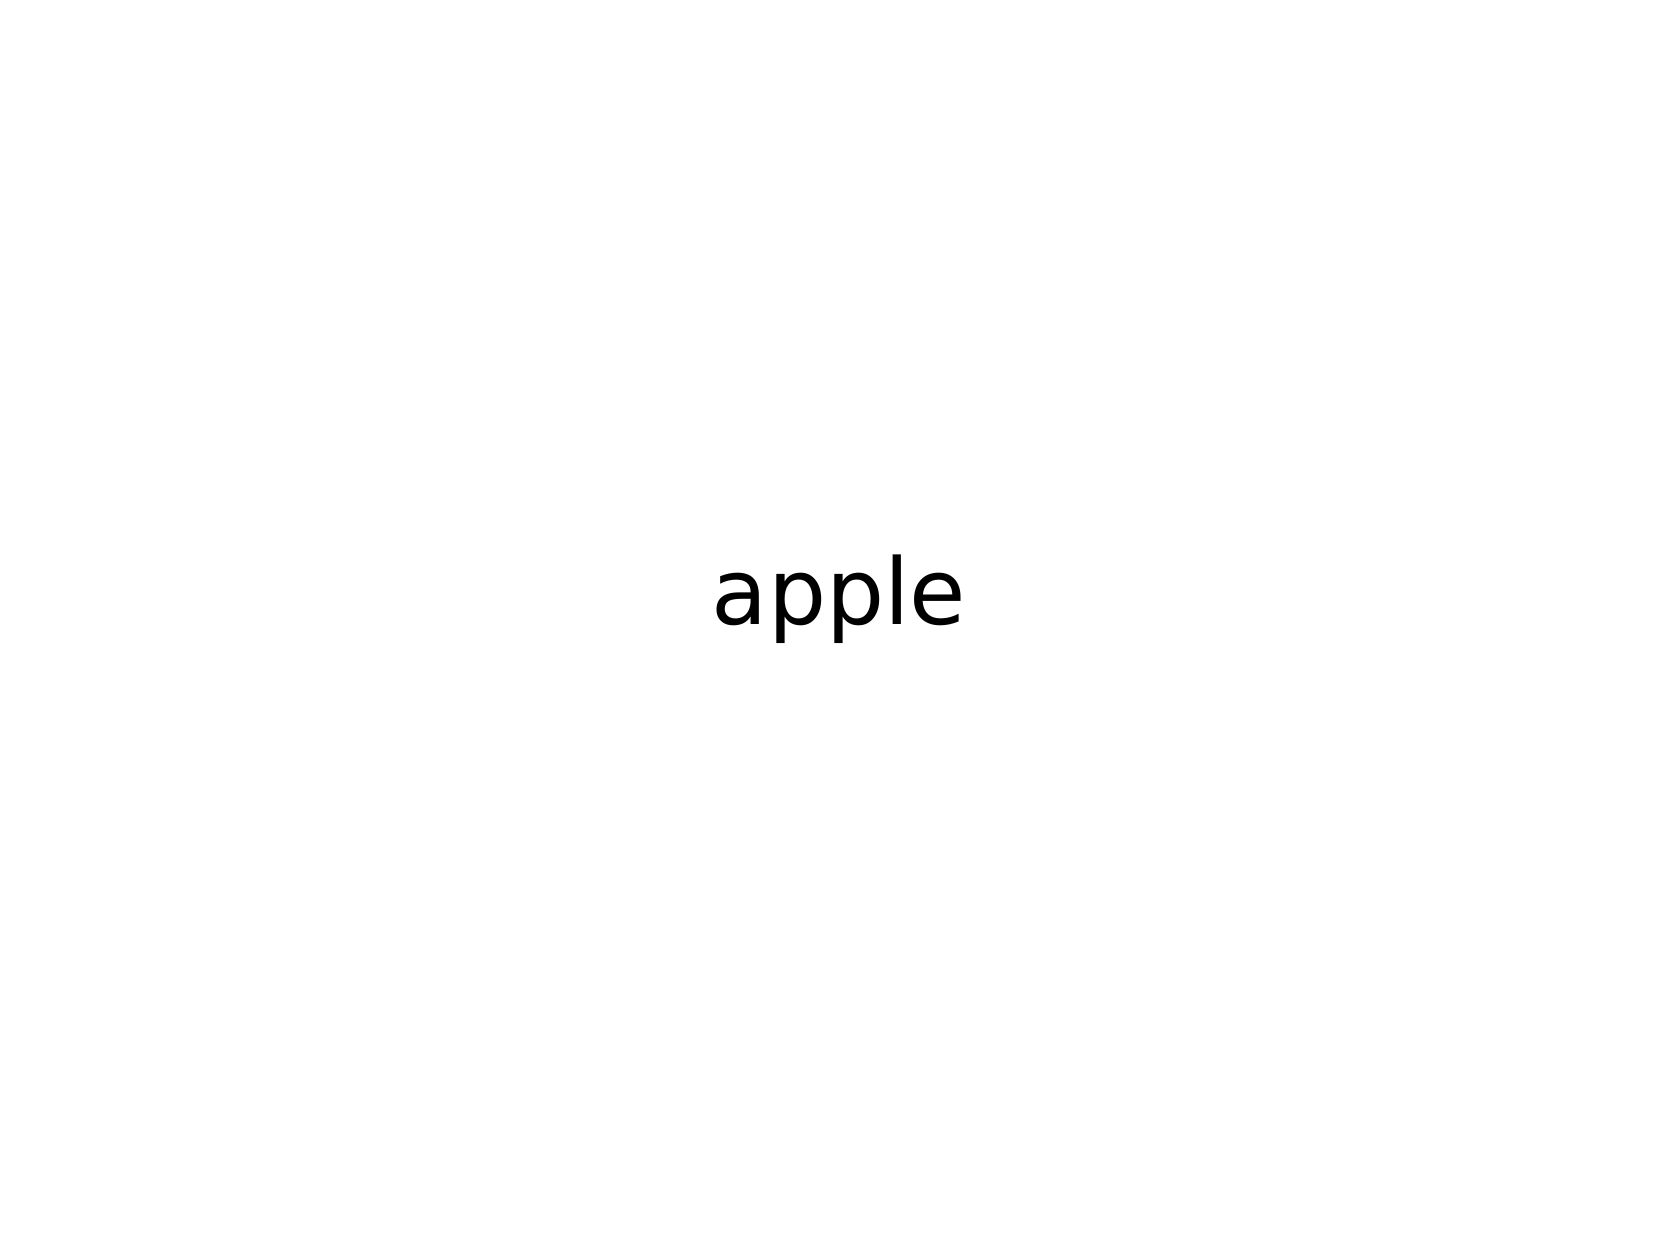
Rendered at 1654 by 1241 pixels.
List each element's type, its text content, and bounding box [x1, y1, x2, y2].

subtitle apple [82, 273, 1565, 1126]
